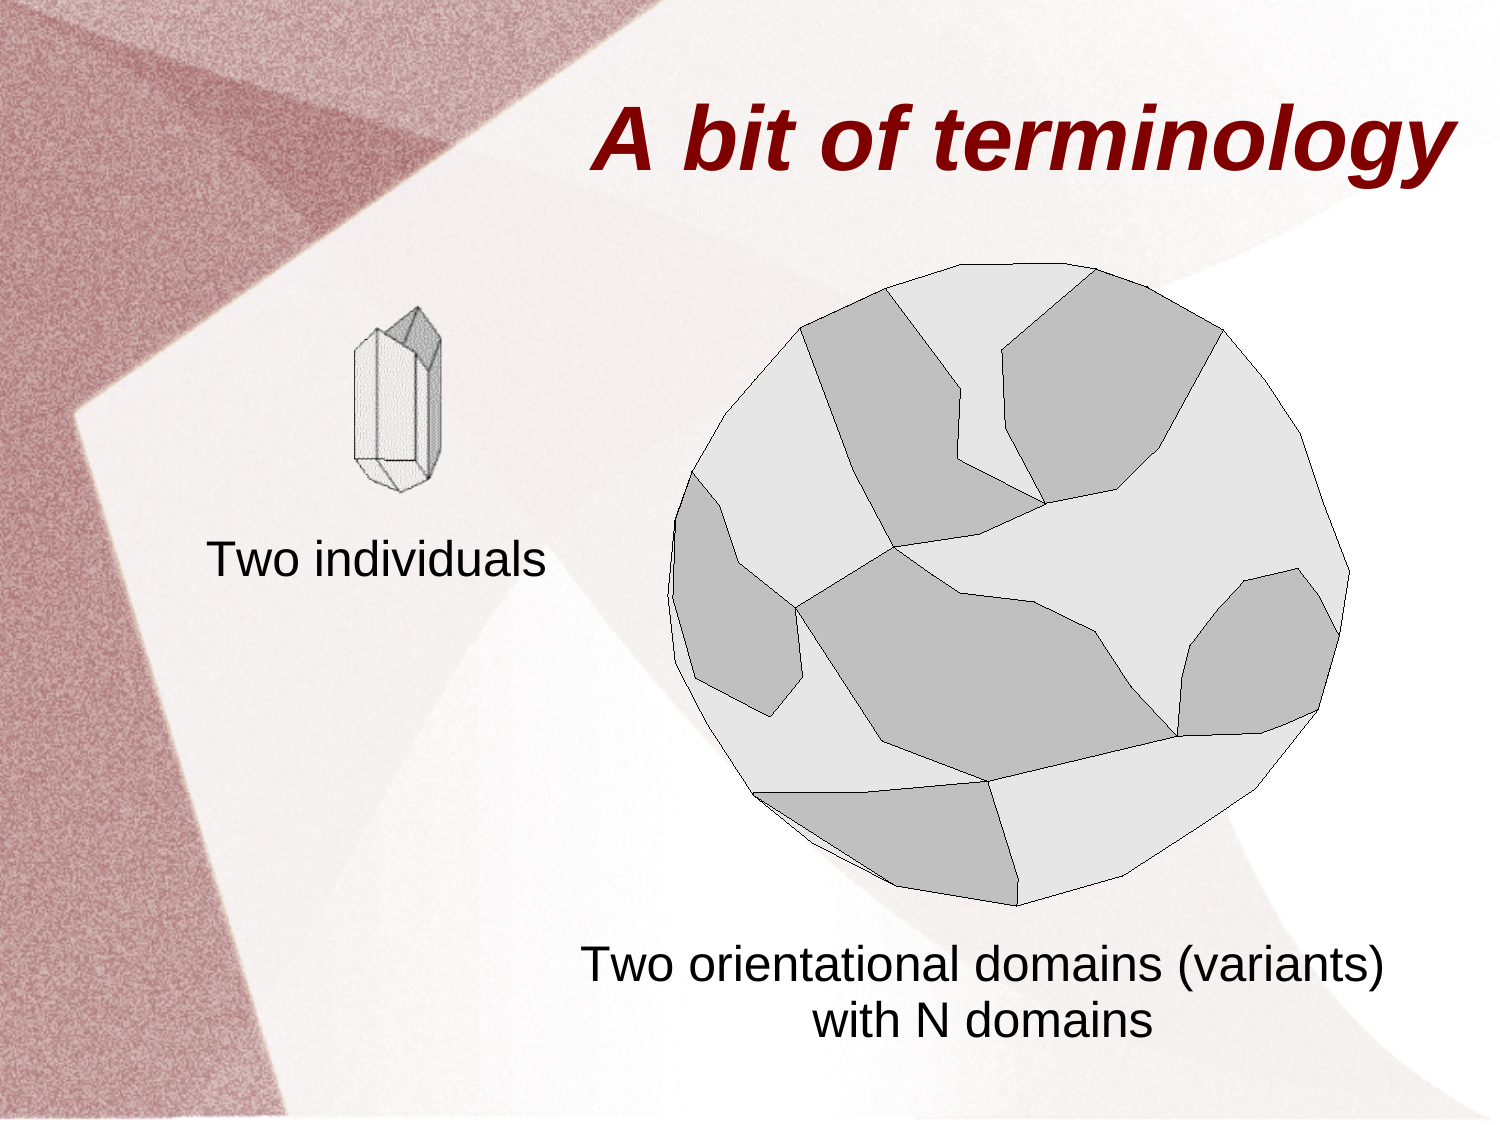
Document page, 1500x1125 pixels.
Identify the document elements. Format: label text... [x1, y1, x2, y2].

title A bit of terminology [541, 52, 1458, 226]
text_box [667, 263, 1350, 907]
picture [0, 0, 1500, 1125]
text_box Two individuals [191, 523, 562, 595]
text_box Two orientational domains (variants) with N domains [565, 928, 1401, 1056]
